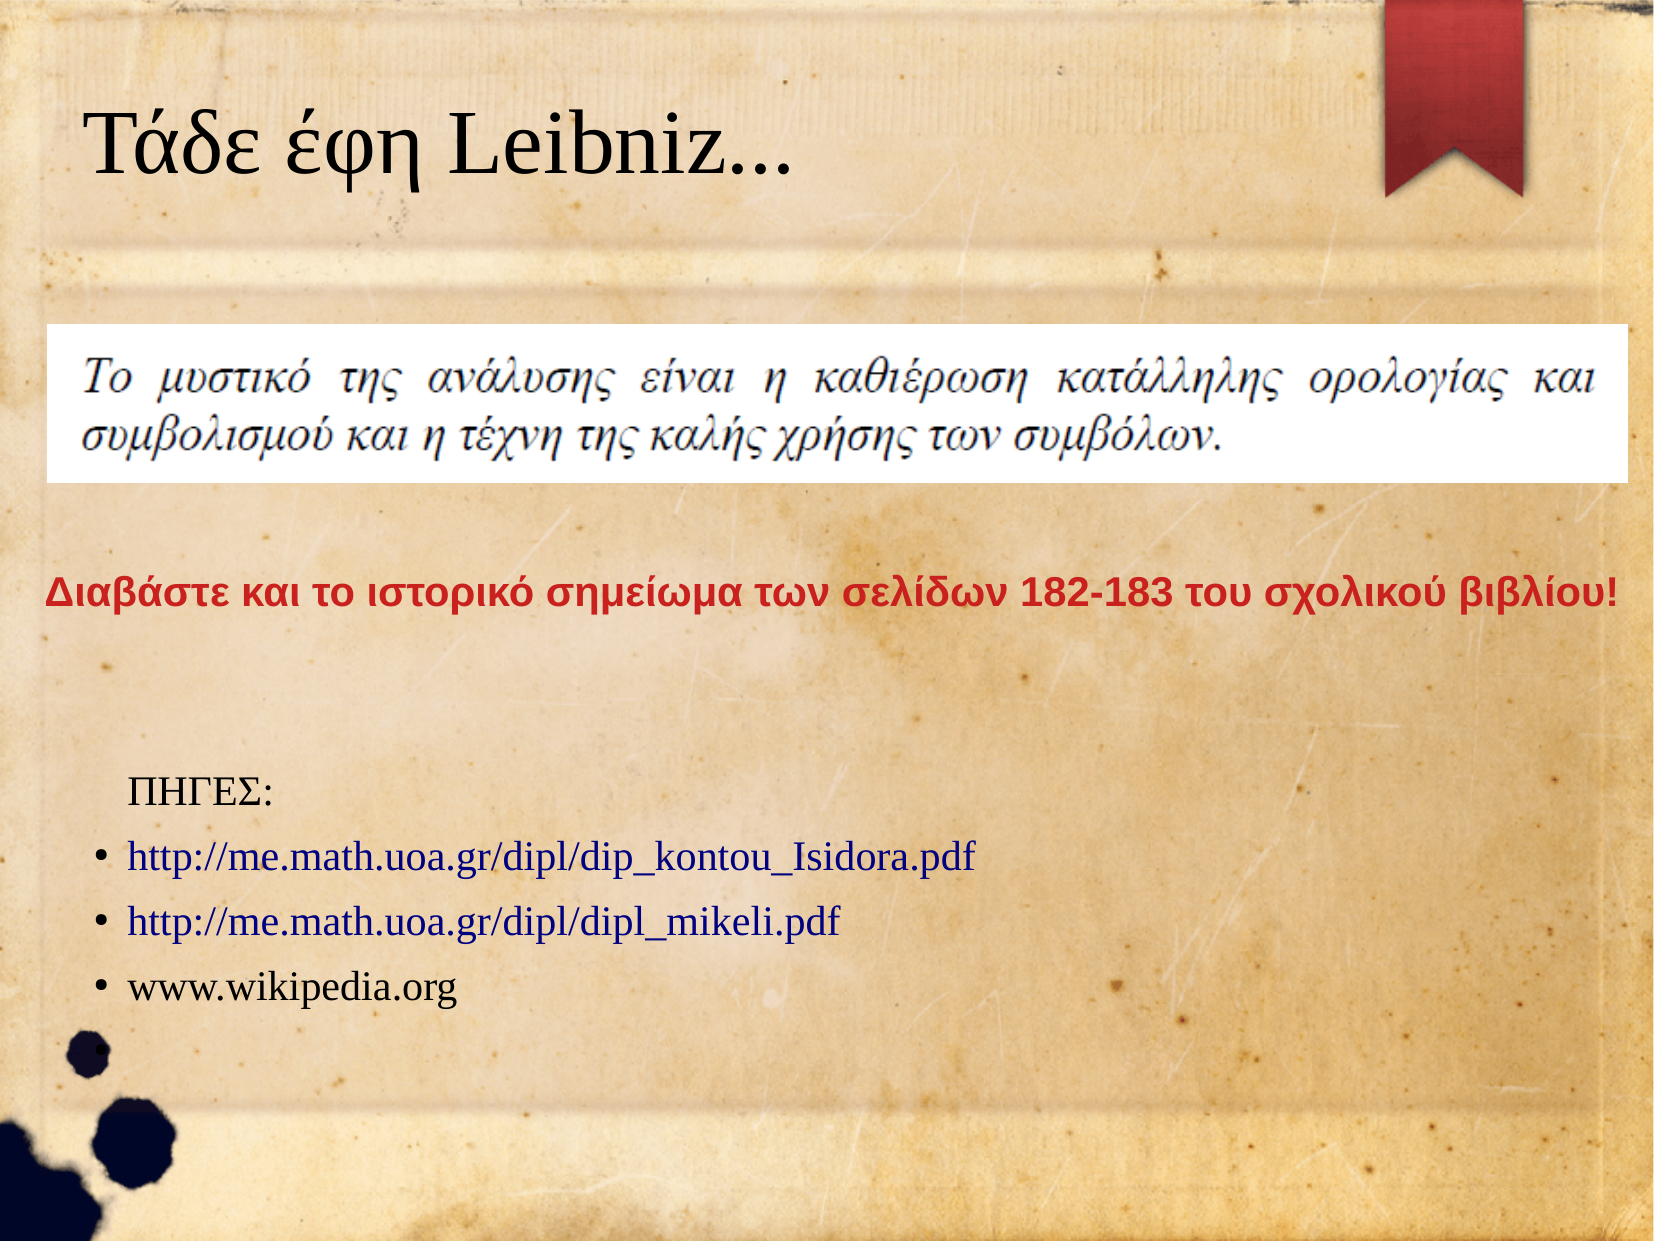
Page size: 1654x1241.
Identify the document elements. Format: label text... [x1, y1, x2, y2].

picture [0, 0, 1654, 1241]
list ΠΗΓΕΣ: http://me.math.uoa.gr/dipl/dip_kontou_Isidora.pdf http://me.math.uoa.gr/dipl/dipl_mikeli.pdf www.wikipedia.org [82, 767, 1538, 1010]
text_box Διαβάστε και το ιστορικό σημείωμα των σελίδων 182-183 του σχολικού βιβλίου! [29, 561, 1635, 623]
title Τάδε έφη Leibniz... [82, 49, 1347, 237]
